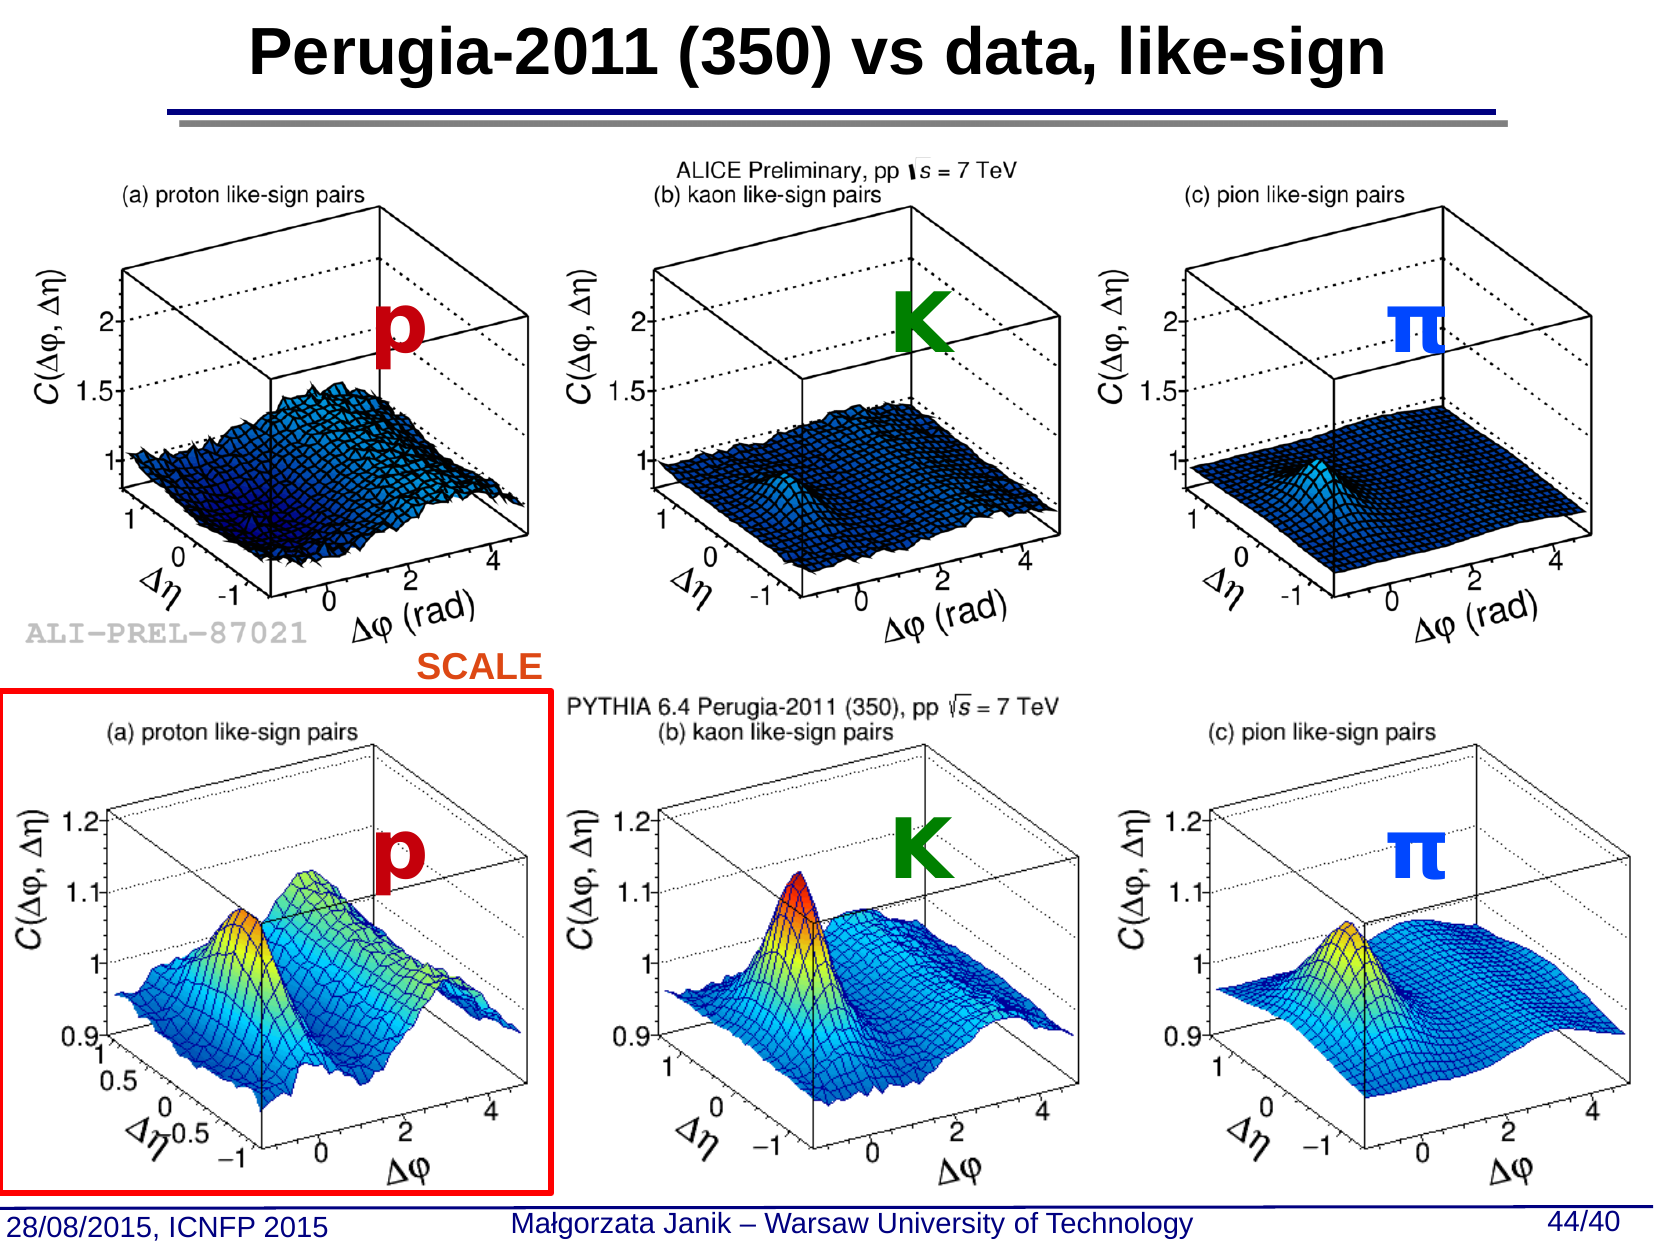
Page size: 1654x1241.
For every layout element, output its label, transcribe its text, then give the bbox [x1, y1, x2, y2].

text_box p [354, 268, 463, 381]
picture [17, 153, 1612, 651]
text_box SCALE [401, 637, 857, 695]
picture [3, 694, 548, 1190]
text_box K [874, 793, 983, 907]
text_box K [874, 268, 983, 381]
picture [0, 690, 1653, 1205]
text_box π [1369, 793, 1479, 907]
text_box p [354, 793, 463, 907]
text_box π [1369, 268, 1479, 381]
title Perugia-2011 (350) vs data, like-sign [75, 0, 1563, 127]
